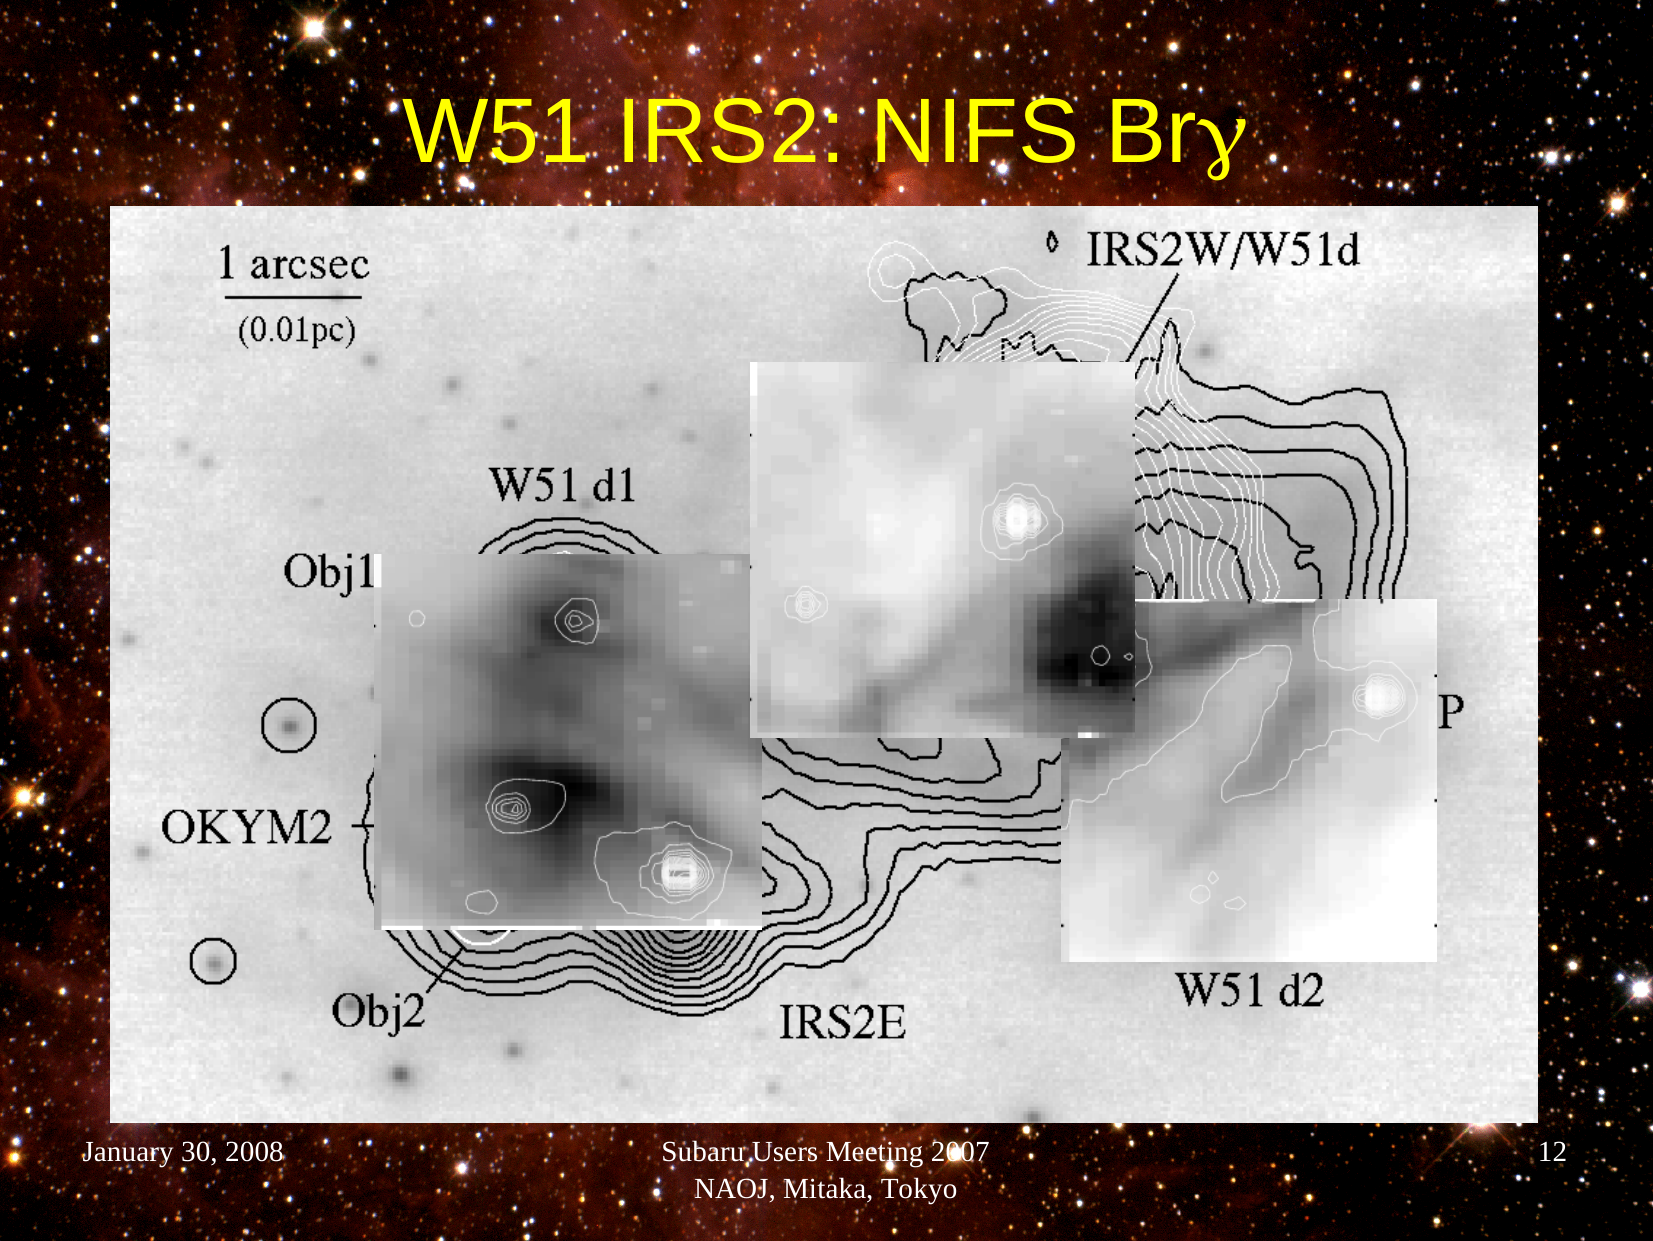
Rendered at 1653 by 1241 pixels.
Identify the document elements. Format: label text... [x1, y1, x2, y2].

title W51 IRS2: NIFS Br [82, 0, 1570, 263]
picture [0, 0, 1653, 1241]
